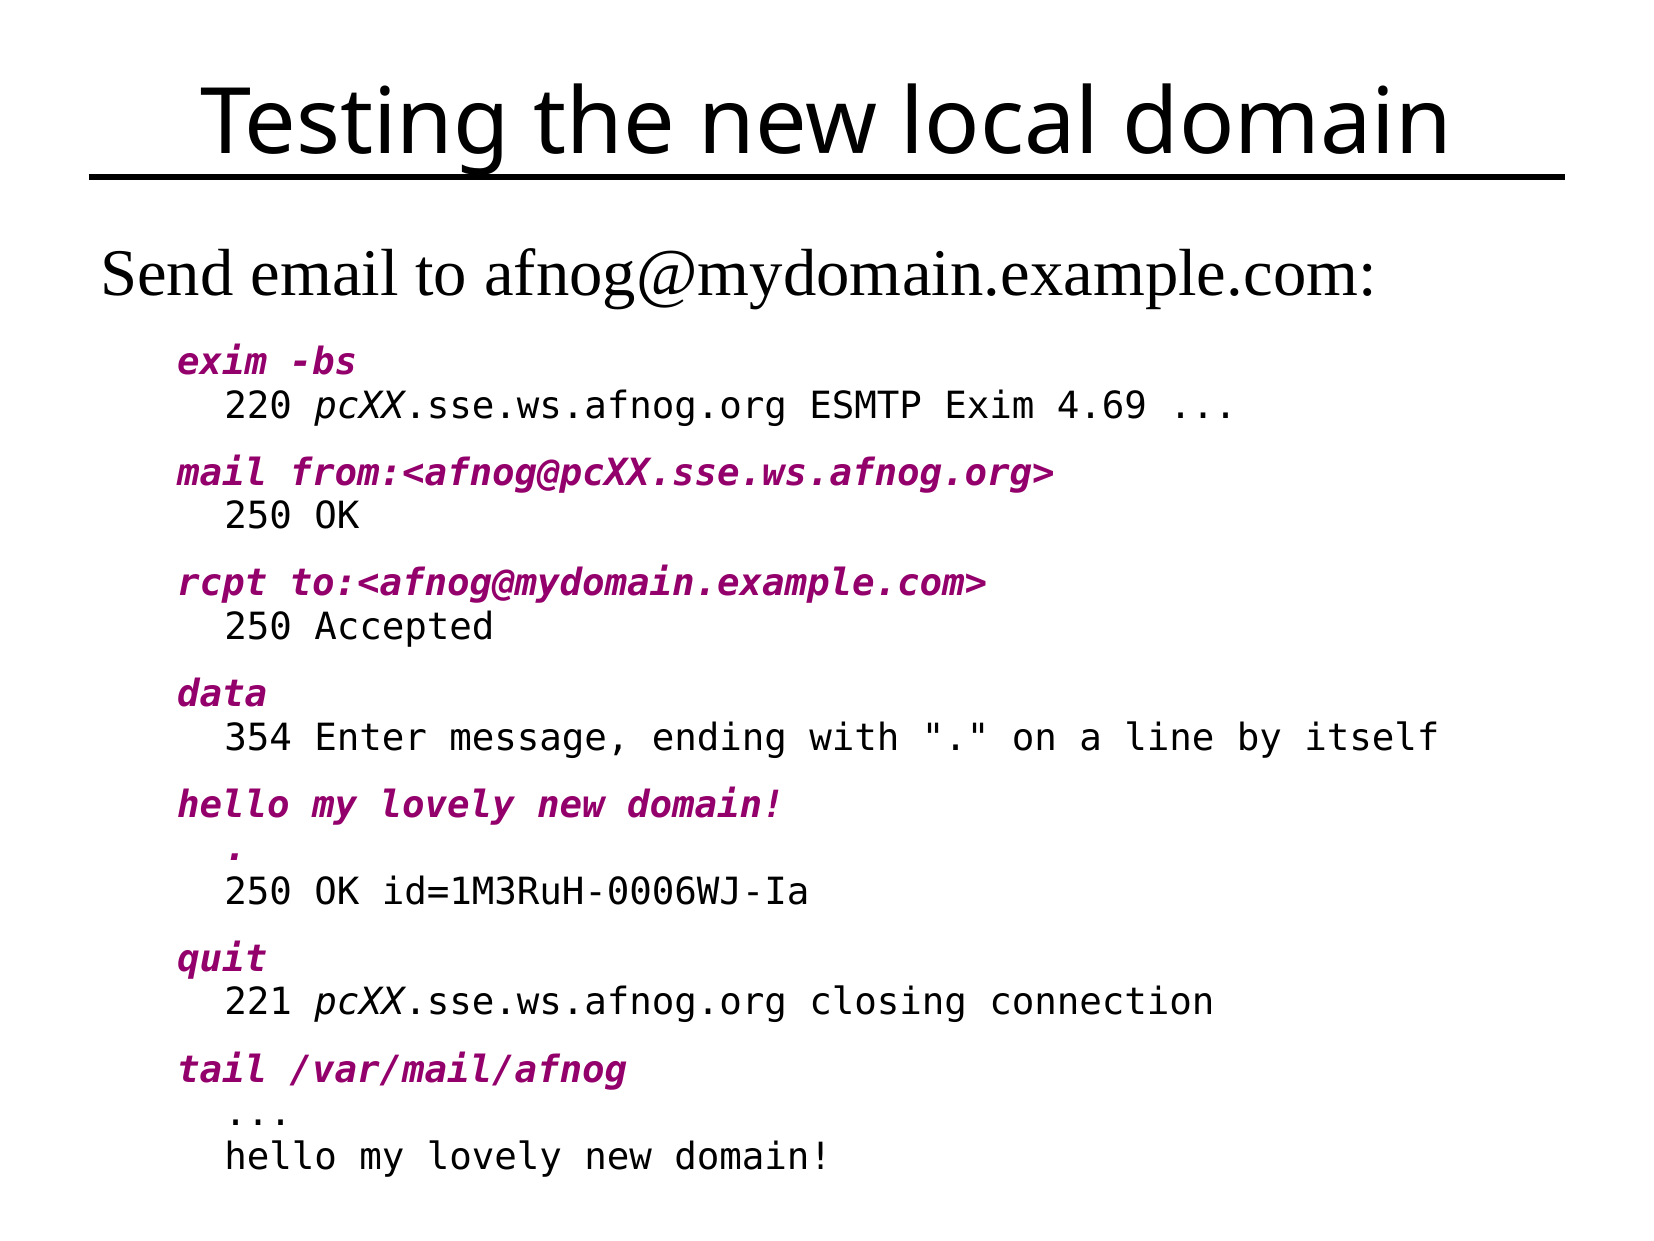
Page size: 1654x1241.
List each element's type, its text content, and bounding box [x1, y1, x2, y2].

list Send email to afnog@mydomain.example.com: exim -bs 220 pcXX.sse.ws.afnog.org ESMTP Exim 4.69 ... mail from:<afnog@pcXX.sse.ws.afnog.org> 250 OK rcpt to:<afnog@mydomain.example.com> 250 Accepted data 354 Enter message, ending with "." on a line by itself hello my lovely new domain! . 250 OK id=1M3RuH-0006WJ-Ia quit 221 pcXX.sse.ws.afnog.org closing connection tail /var/mail/afnog ... hello my lovely new domain! [82, 236, 1571, 1178]
title Testing the new local domain [82, 29, 1571, 207]
